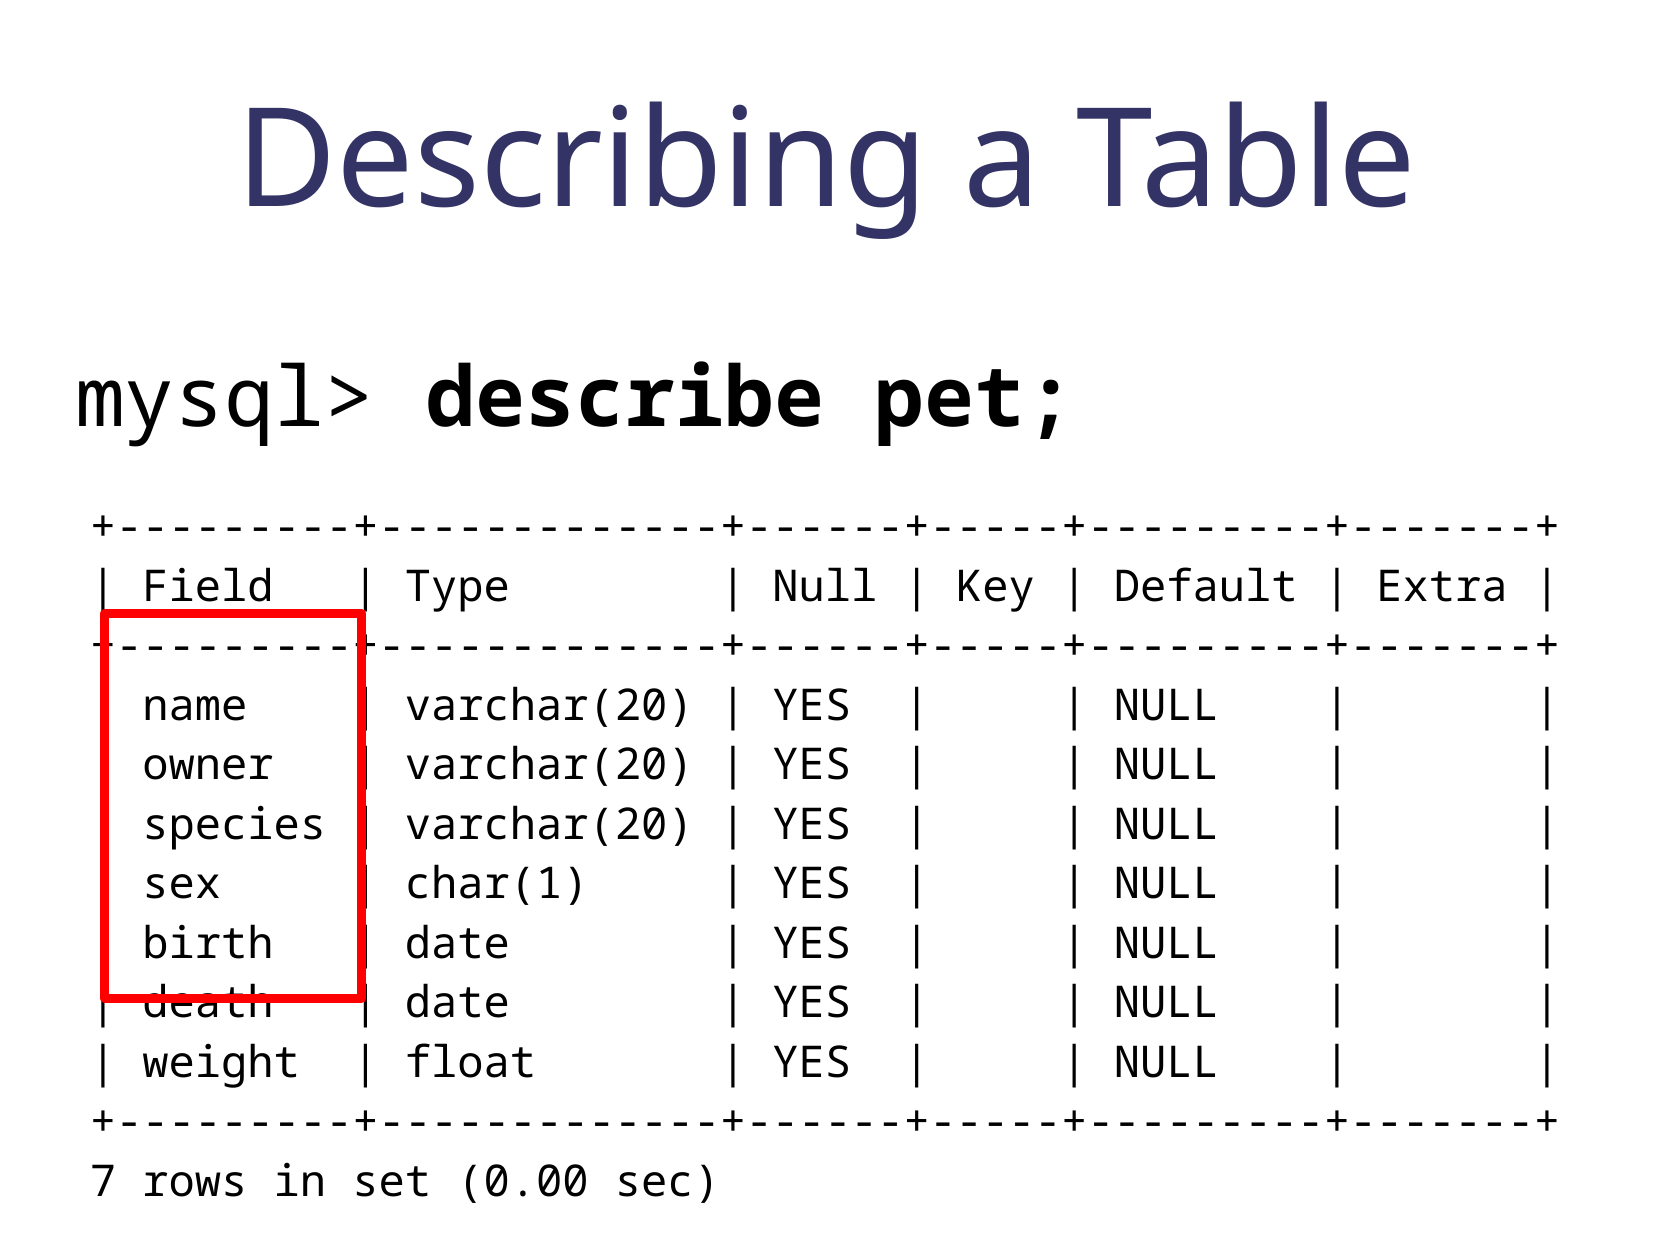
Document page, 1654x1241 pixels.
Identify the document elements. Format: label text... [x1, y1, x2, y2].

subtitle mysql> describe pet; [75, 337, 1564, 487]
text_box +---------+-------------+------+-----+---------+-------+ | Field | Type | Null | Key | Default | Extra | +---------+-------------+------+-----+---------+-------+ | name | varchar(20) | YES | | NULL | | | owner | varchar(20) | YES | | NULL | | | species | varchar(20) | YES | | NULL | | | sex | char(1) | YES | | NULL | | | birth | date | YES | | NULL | | | death | date | YES | | NULL | | | weight | float | YES | | NULL | | +---------+-------------+------+-----+---------+-------+ 7 rows in set (0.00 sec) [75, 487, 1613, 1127]
title Describing a Table [0, 56, 1654, 250]
